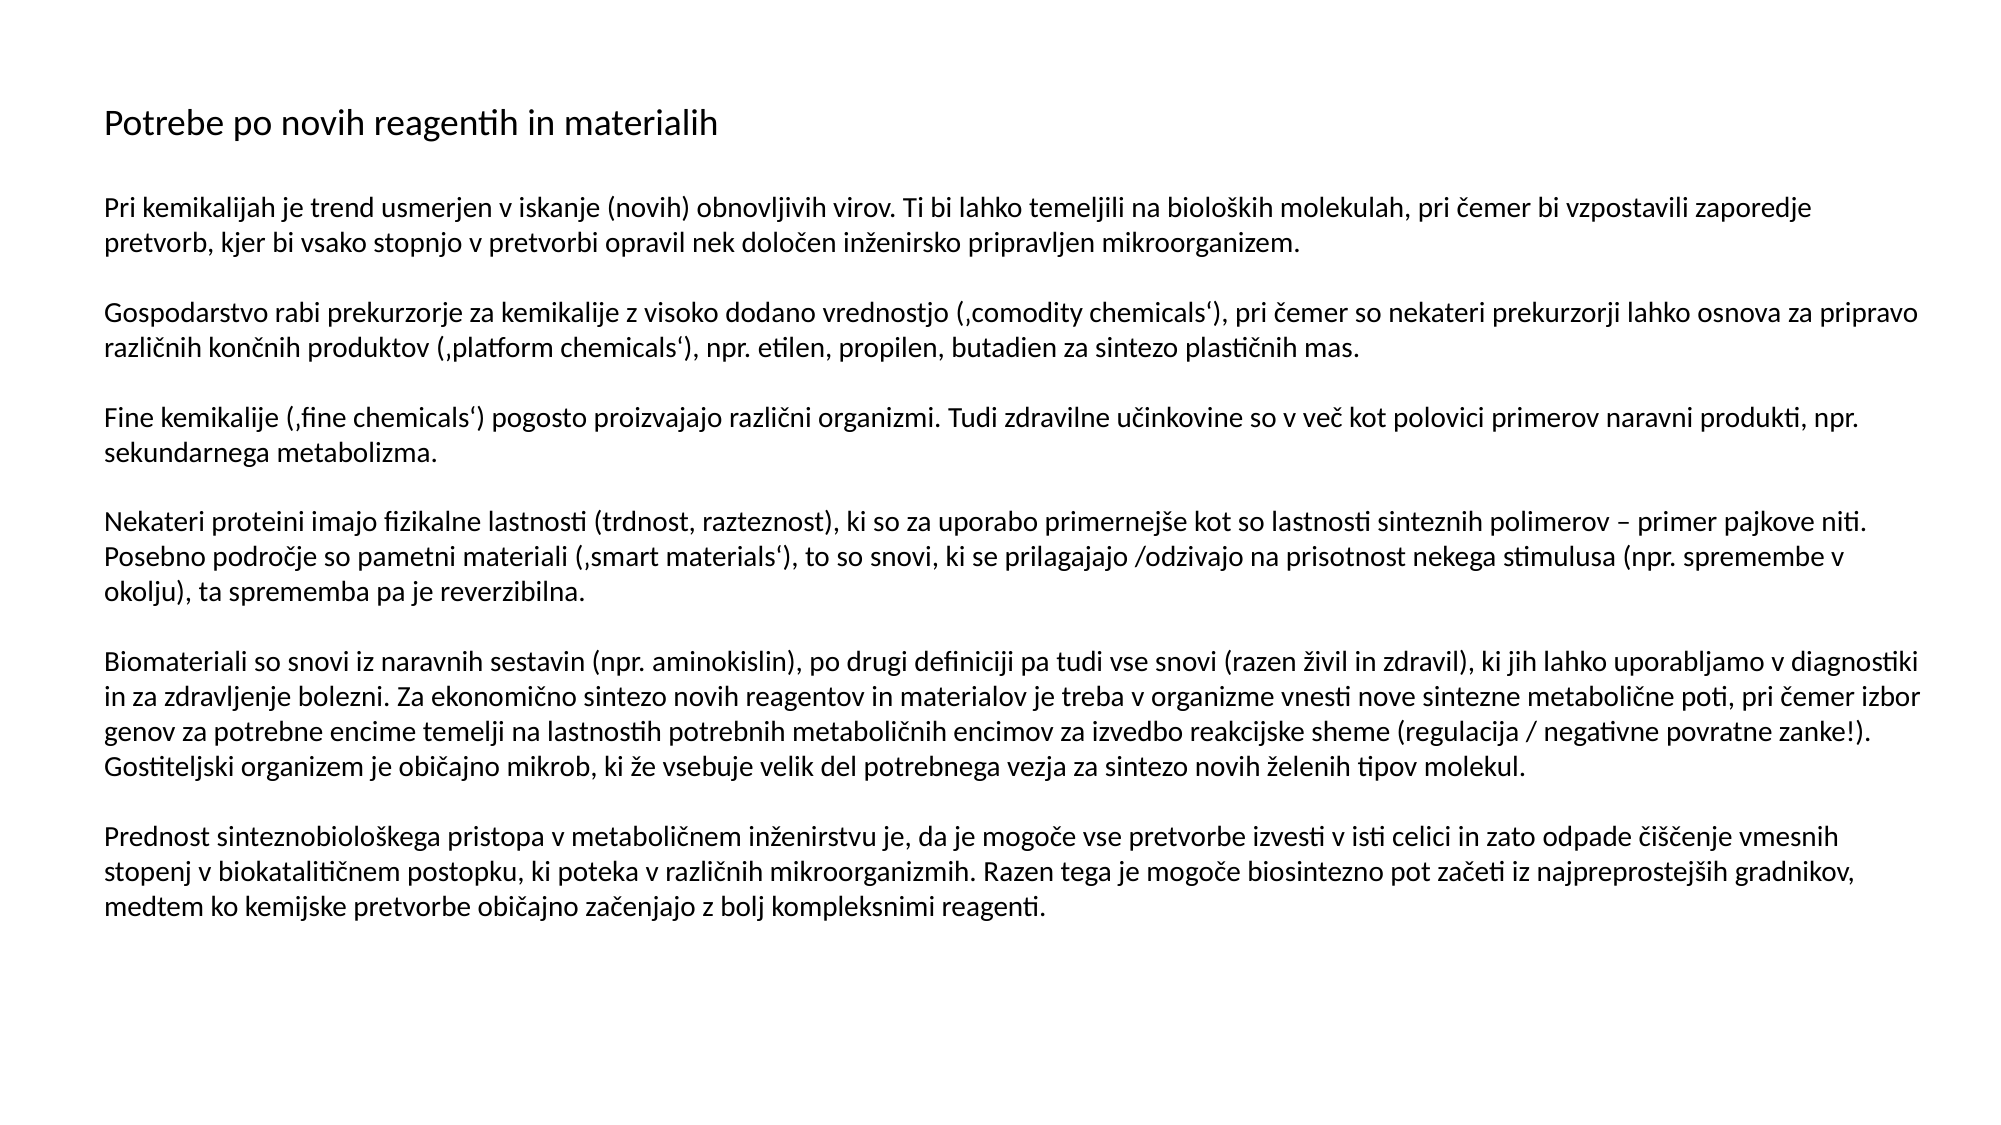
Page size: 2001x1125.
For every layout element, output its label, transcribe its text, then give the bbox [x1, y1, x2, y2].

text_box Potrebe po novih reagentih in materialih Pri kemikalijah je trend usmerjen v iskanje (novih) obnovljivih virov. Ti bi lahko temeljili na bioloških molekulah, pri čemer bi vzpostavili zaporedje pretvorb, kjer bi vsako stopnjo v pretvorbi opravil nek določen inženirsko pripravljen mikroorganizem. Gospodarstvo rabi prekurzorje za kemikalije z visoko dodano vrednostjo (‚comodity chemicals‘), pri čemer so nekateri prekurzorji lahko osnova za pripravo različnih končnih produktov (‚platform chemicals‘), npr. etilen, propilen, butadien za sintezo plastičnih mas. Fine kemikalije (‚fine chemicals‘) pogosto proizvajajo različni organizmi. Tudi zdravilne učinkovine so v več kot polovici primerov naravni produkti, npr. sekundarnega metabolizma. Nekateri proteini imajo fizikalne lastnosti (trdnost, razteznost), ki so za uporabo primernejše kot so lastnosti sinteznih polimerov – primer pajkove niti. Posebno področje so pametni materiali (‚smart materials‘), to so snovi, ki se prilagajajo /odzivajo na prisotnost nekega stimulusa (npr. spremembe v okolju), ta sprememba pa je reverzibilna. Biomateriali so snovi iz naravnih sestavin (npr. aminokislin), po drugi definiciji pa tudi vse snovi (razen živil in zdravil), ki jih lahko uporabljamo v diagnostiki in za zdravljenje bolezni. Za ekonomično sintezo novih reagentov in materialov je treba v organizme vnesti nove sintezne metabolične poti, pri čemer izbor genov za potrebne encime temelji na lastnostih potrebnih metaboličnih encimov za izvedbo reakcijske sheme (regulacija / negativne povratne zanke!). Gostiteljski organizem je običajno mikrob, ki že vsebuje velik del potrebnega vezja za sintezo novih želenih tipov molekul. Prednost sinteznobiološkega pristopa v metaboličnem inženirstvu je, da je mogoče vse pretvorbe izvesti v isti celici in zato odpade čiščenje vmesnih stopenj v biokatalitičnem postopku, ki poteka v različnih mikroorganizmih. Razen tega je mogoče biosintezno pot začeti iz najpreprostejših gradnikov, medtem ko kemijske pretvorbe običajno začenjajo z bolj kompleksnimi reagenti. [89, 90, 1944, 1035]
